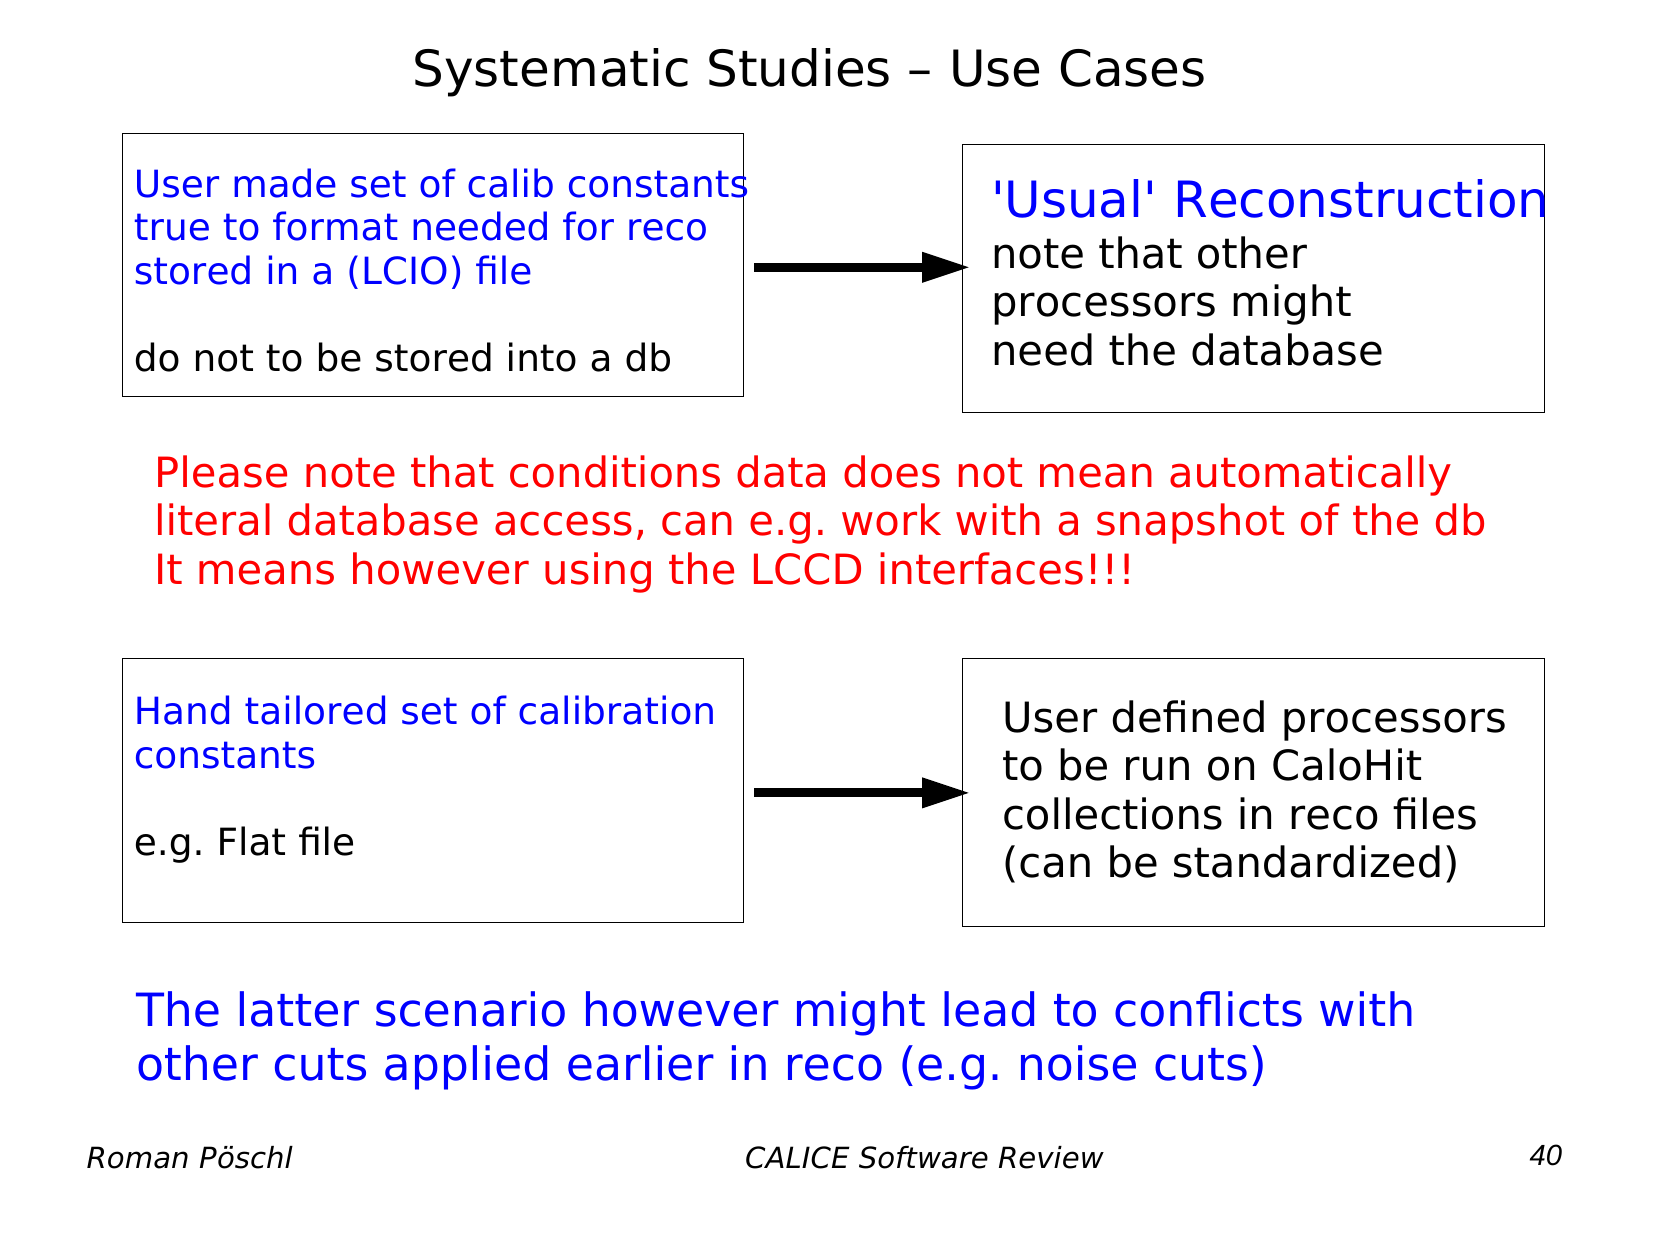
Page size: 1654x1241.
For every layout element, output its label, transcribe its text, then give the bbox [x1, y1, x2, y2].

text_box The latter scenario however might lead to conflicts with other cuts applied earlier in reco (e.g. noise cuts) [136, 984, 1393, 1092]
text_box Systematic Studies – Use Cases [412, 40, 1190, 99]
text_box Please note that conditions data does not mean automatically literal database access, can e.g. work with a snapshot of the db It means however using the LCCD interfaces!!! [154, 448, 1487, 595]
text_box User made set of calib constants true to format needed for reco stored in a (LCIO) file do not to be stored into a db [133, 162, 737, 381]
text_box User defined processors to be run on CaloHit collections in reco files (can be standardized) [1002, 693, 1507, 946]
text_box Hand tailored set of calibration constants e.g. Flat file [133, 690, 705, 865]
text_box 'Usual' Reconstruction note that other processors might need the database [991, 171, 1539, 376]
